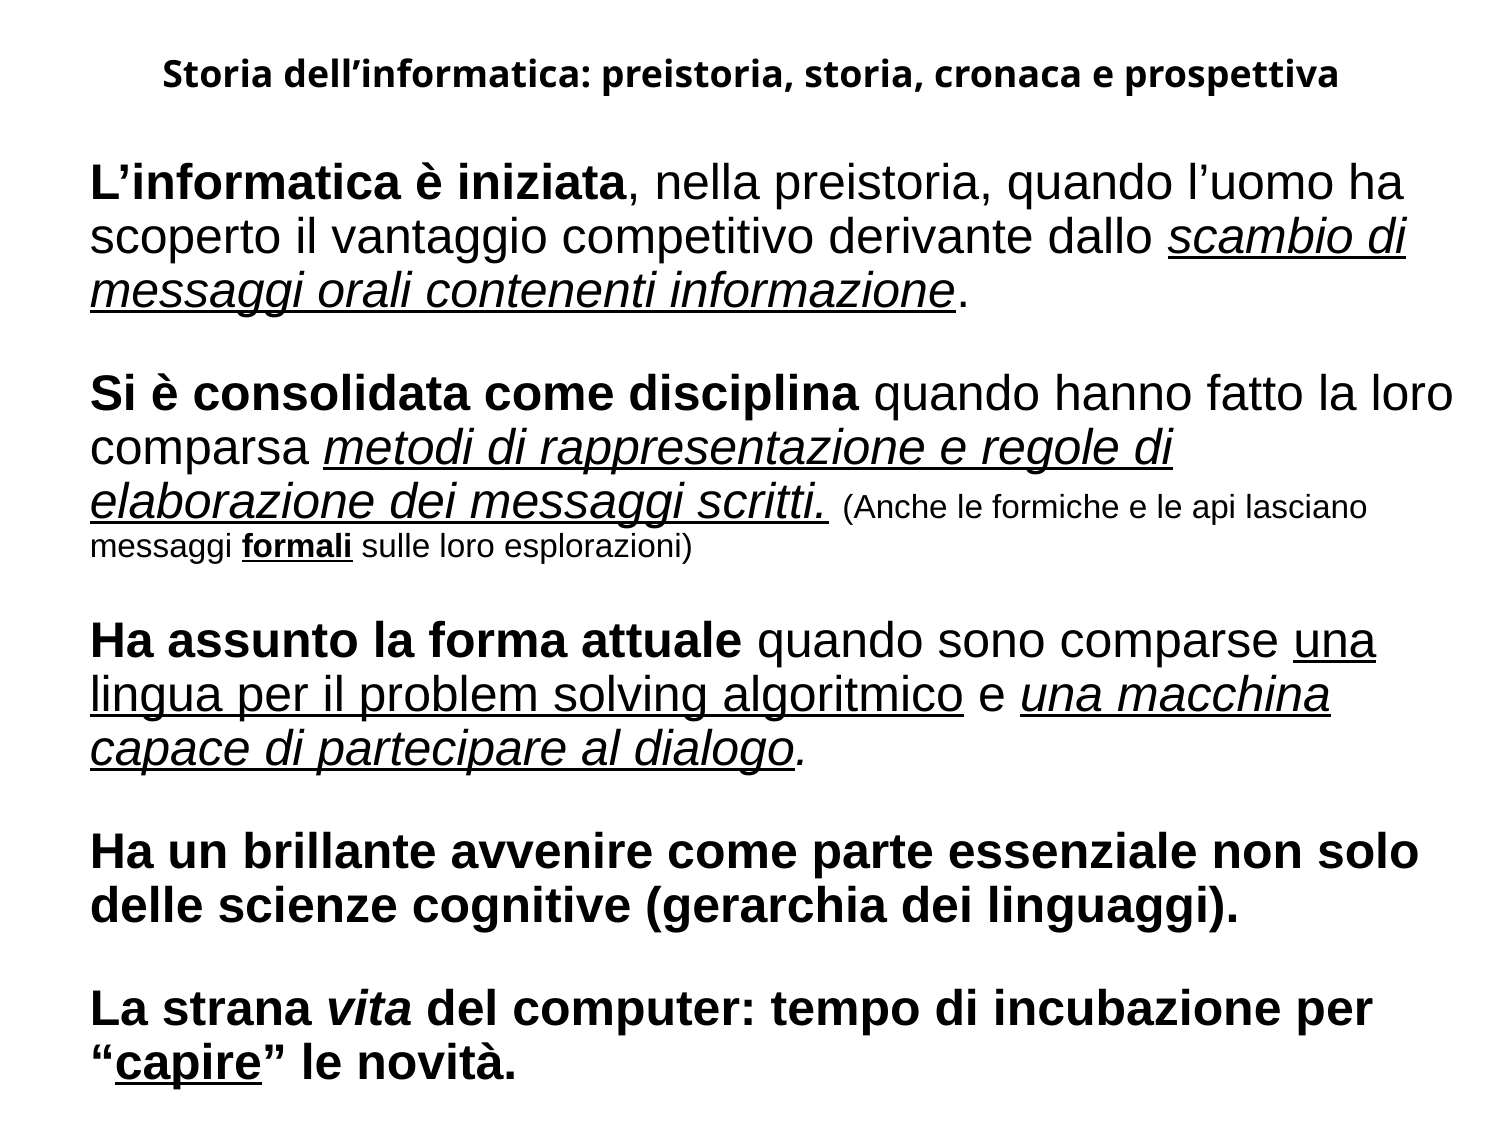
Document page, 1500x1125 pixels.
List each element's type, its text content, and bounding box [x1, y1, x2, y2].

list L’informatica è iniziata, nella preistoria, quando l’uomo ha scoperto il vantaggio competitivo derivante dallo scambio di messaggi orali contenenti informazione. Si è consolidata come disciplina quando hanno fatto la loro comparsa metodi di rappresentazione e regole di elaborazione dei messaggi scritti. (Anche le formiche e le api lasciano messaggi formali sulle loro esplorazioni) Ha assunto la forma attuale quando sono comparse una lingua per il problem solving algoritmico e una macchina capace di partecipare al dialogo. Ha un brillante avvenire come parte essenziale non solo delle scienze cognitive (gerarchia dei linguaggi). La strana vita del computer: tempo di incubazione per “capire” le novità. [75, 148, 1471, 1094]
title Storia dell’informatica: preistoria, storia, cronaca e prospettiva [76, 42, 1427, 112]
